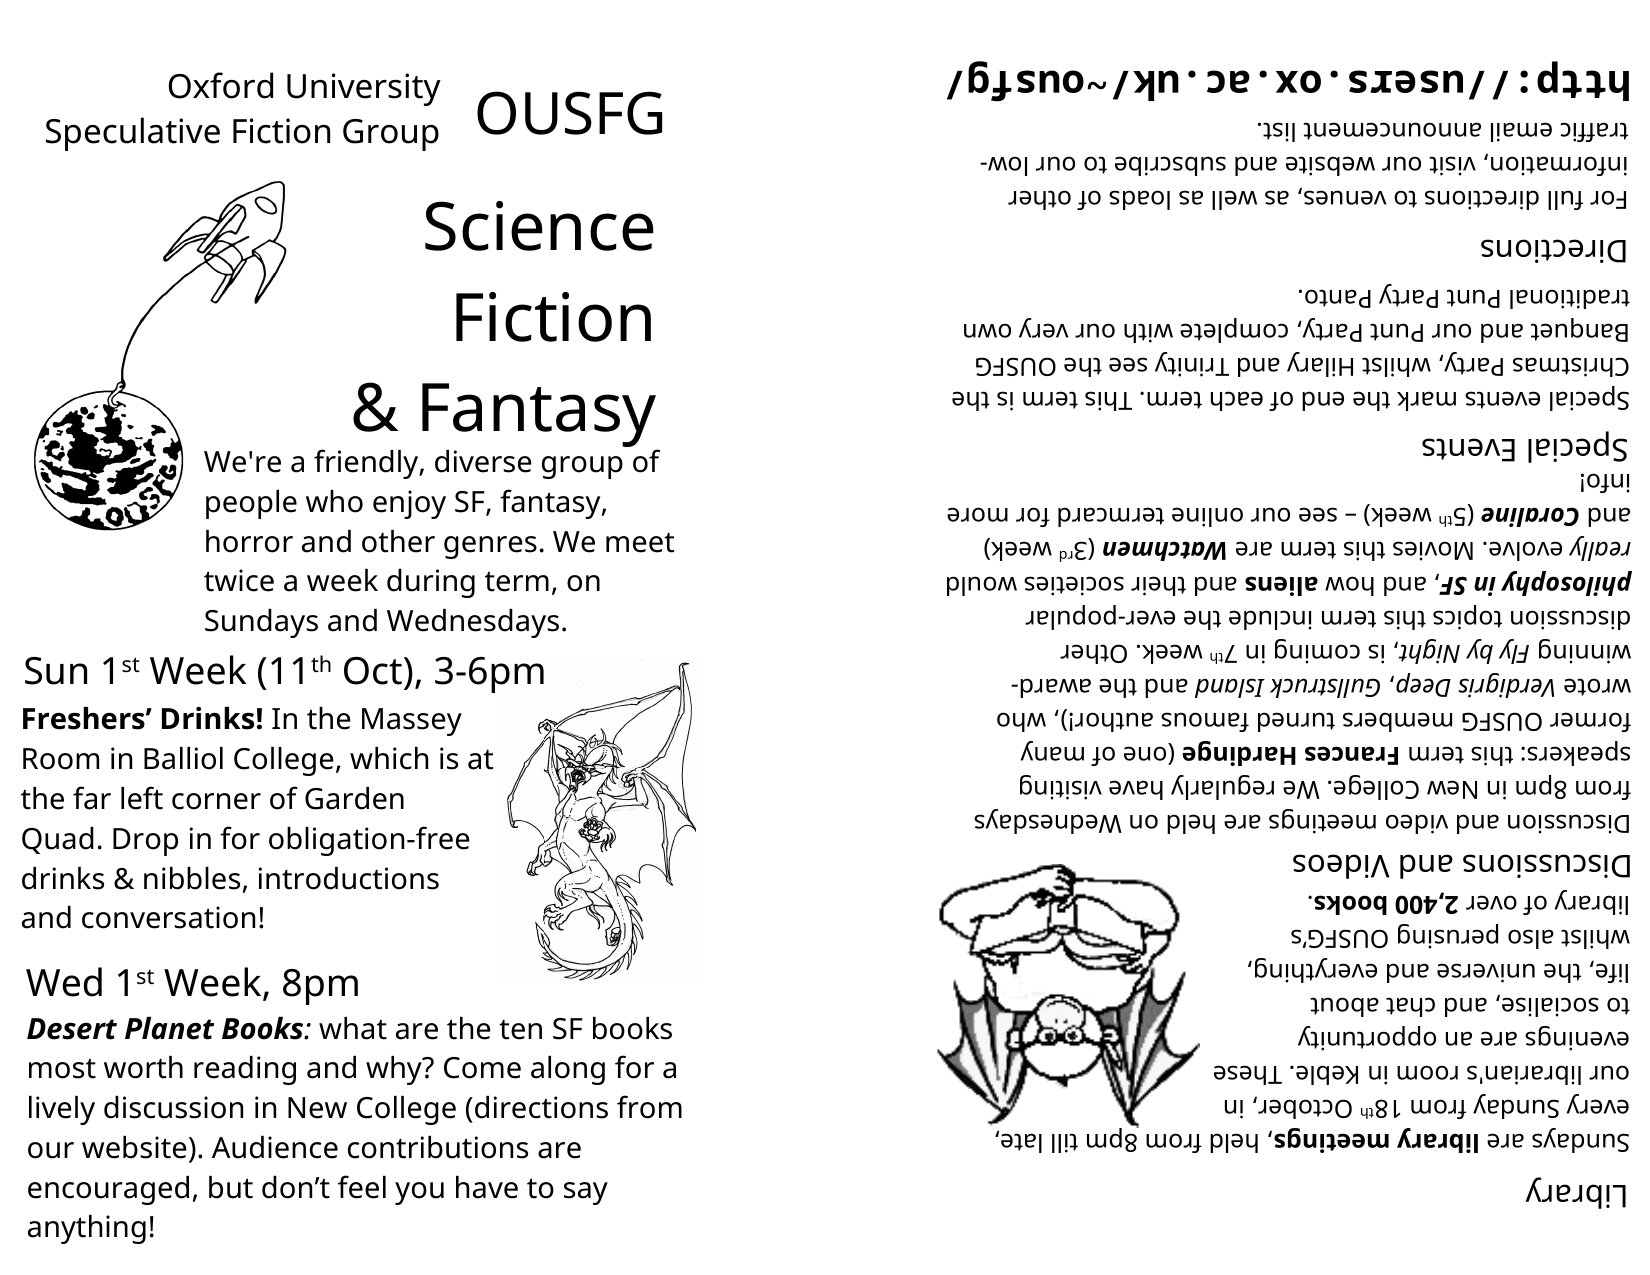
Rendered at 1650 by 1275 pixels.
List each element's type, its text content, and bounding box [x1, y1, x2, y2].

text_box Sundays are library meetings, held from 8pm till late, every Sunday from 18th October, in our librarian's room in Keble. These evenings are an opportunity to socialise, and chat about life, the universe and everything, whilst also perusing OUSFG’s library of over 2,400 books. [935, 850, 1645, 1169]
text_box OUSFG [459, 64, 719, 162]
text_box Directions [1444, 209, 1644, 281]
text_box Discussions and Videos [1227, 820, 1648, 897]
text_box Sun 1st Week (11th Oct), 3-6pm [8, 637, 602, 699]
text_box Library [1493, 1150, 1644, 1227]
text_box For full directions to venues, as well as loads of other information, visit our website and subscribe to our low-traffic email announcement list. [930, 121, 1644, 226]
text_box http://users.ox.ac.uk/~ousfg/ [895, 59, 1646, 121]
text_box We're a friendly, diverse group of people who enjoy SF, fantasy, horror and other genres. We meet twice a week during term, on Sundays and Wednesdays. [189, 434, 715, 697]
text_box Science Fiction & Fantasy [335, 171, 711, 434]
text_box Special events mark the end of each term. This term is the Christmas Party, whilst Hilary and Trinity see the OUSFG Banquet and our Punt Party, complete with our very own traditional Punt Party Panto. [916, 290, 1645, 427]
text_box Discussion and video meetings are held on Wednesdays from 8pm in New College. We regularly have visiting speakers: this term Frances Hardinge (one of many former OUSFG members turned famous author!), who wrote Verdigris Deep, Gullstruck Island and the award-winning Fly by Night, is coming in 7th week. Other discussion topics this term include the ever-popular philosophy in SF, and how aliens and their societies would really evolve. Movies this term are Watchmen (3rd week) and Coraline (5th week) – see our online termcard for more info! [917, 486, 1647, 850]
picture [11, 171, 318, 541]
text_box Oxford University Speculative Fiction Group [29, 55, 539, 152]
text_box Wed 1st Week, 8pm [11, 949, 391, 1000]
text_box Special Events [1372, 404, 1644, 481]
text_box Freshers’ Drinks! In the Massey Room in Balliol College, which is at the far left corner of Garden Quad. Drop in for obligation-free drinks & nibbles, introductions and conversation! [5, 691, 512, 923]
text_box Desert Planet Books: what are the ten SF books most worth reading and why? Come along for a lively discussion in New College (directions from our website). Audience contributions are encouraged, but don’t feel you have to say anything! [11, 1000, 751, 1232]
picture [500, 697, 703, 985]
